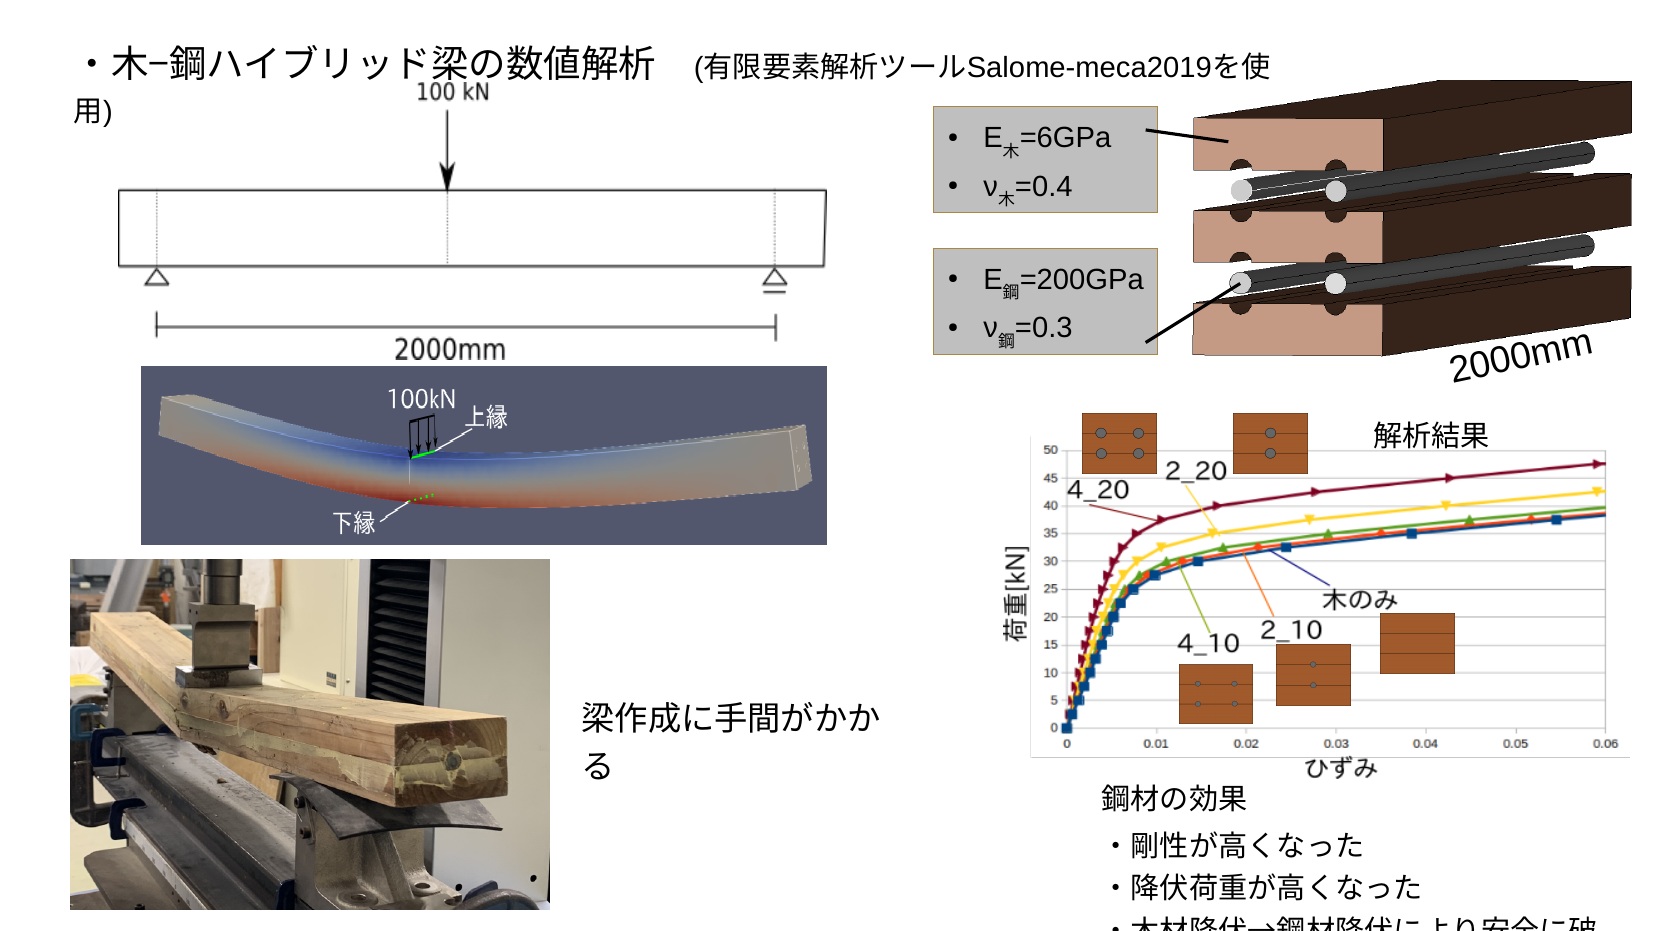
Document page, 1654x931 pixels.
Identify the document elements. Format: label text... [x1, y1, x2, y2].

picture [70, 559, 550, 910]
text_box ・剛性が高くなった ・降伏荷重が高くなった ・木材降伏→鋼材降伏により安全に破壊 [1086, 814, 1642, 918]
text_box ・木−鋼ハイブリッド梁の数値解析 (有限要素解析ツールSalome-meca2019を使用) [59, 26, 1300, 81]
text_box E木=6GPa ν木=0.4 [933, 106, 1158, 213]
picture [1180, 80, 1642, 361]
text_box E鋼=200GPa ν鋼=0.3 [933, 248, 1158, 355]
picture [1003, 413, 1630, 779]
text_box 2000mm [1429, 304, 1634, 402]
picture [118, 82, 827, 360]
text_box 解析結果 [1358, 404, 1536, 449]
text_box 梁作成に手間がかかる [566, 685, 922, 734]
picture [141, 366, 827, 545]
text_box 鋼材の効果 [1086, 767, 1264, 812]
